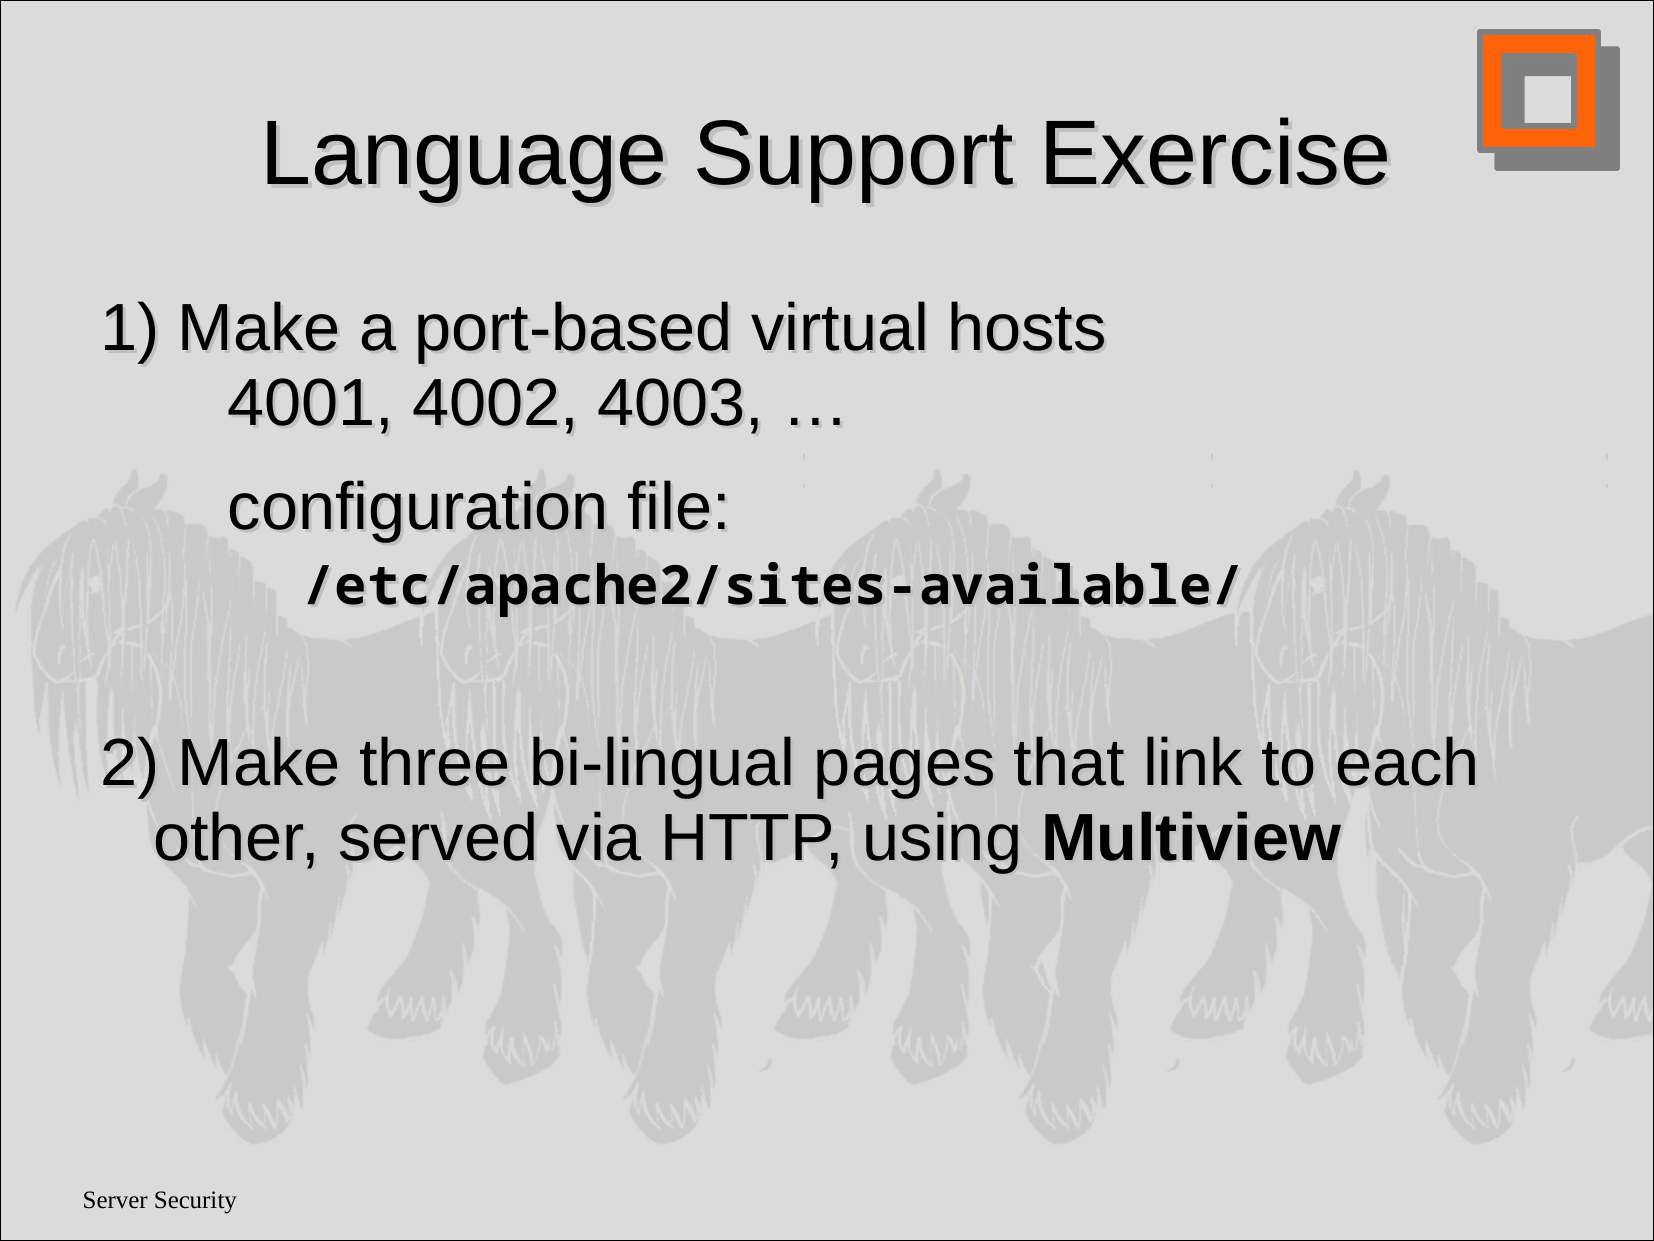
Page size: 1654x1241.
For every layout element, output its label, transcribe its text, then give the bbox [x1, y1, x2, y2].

title Language Support Exercise [82, 49, 1571, 257]
list 1) Make a port-based virtual hosts 4001, 4002, 4003, … configuration file: /etc/apache2/sites-available/ 2) Make three bi-lingual pages that link to each other, served via HTTP, using Multiview [82, 290, 1571, 1109]
